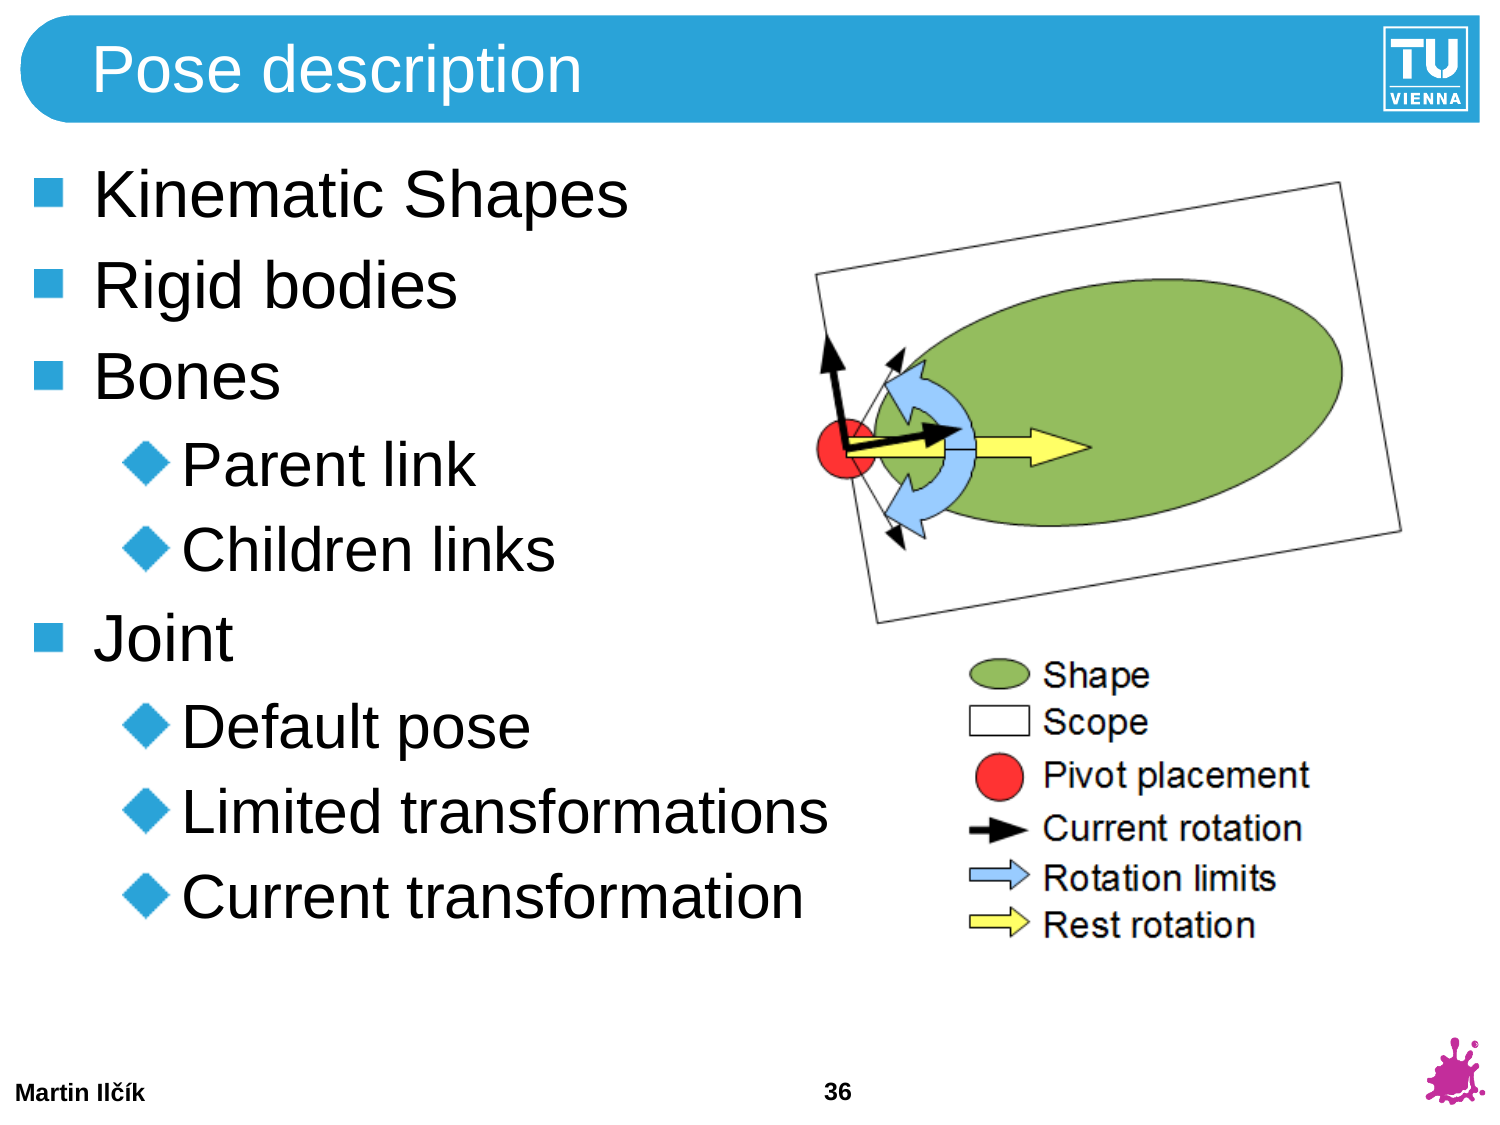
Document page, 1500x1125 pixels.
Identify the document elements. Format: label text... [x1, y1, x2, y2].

text_box 44 [749, 1067, 927, 1117]
list Kinematic Shapes Rigid bodies Bones Parent link Children links Joint Default pose Limited transformations Current transformation [19, 148, 1481, 1047]
text_box Martin Ilčík [0, 1068, 617, 1117]
title Pose description [76, 7, 1350, 132]
